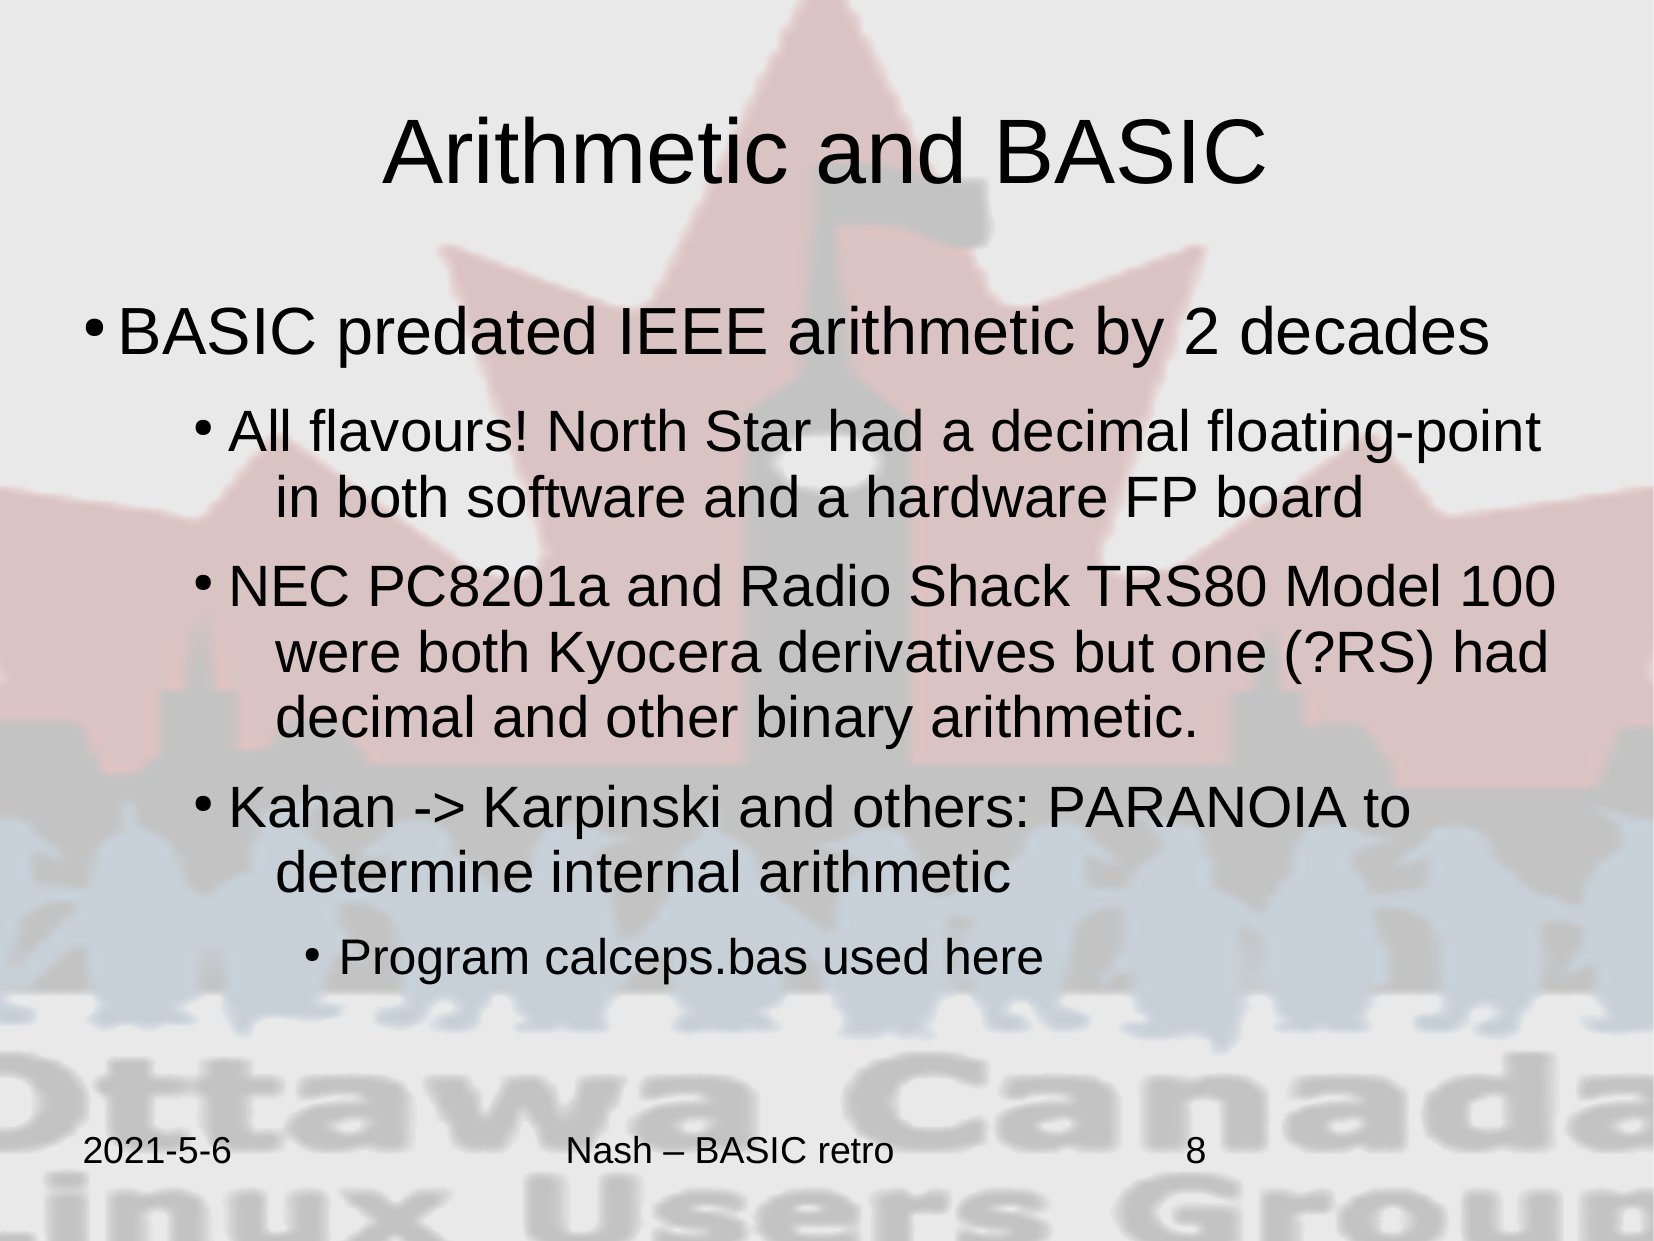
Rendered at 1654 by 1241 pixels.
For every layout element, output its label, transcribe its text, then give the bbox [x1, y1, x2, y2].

title Arithmetic and BASIC [82, 49, 1570, 256]
list BASIC predated IEEE arithmetic by 2 decades All flavours! North Star had a decimal floating-point in both software and a hardware FP board NEC PC8201a and Radio Shack TRS80 Model 100 were both Kyocera derivatives but one (?RS) had decimal and other binary arithmetic. Kahan -> Karpinski and others: PARANOIA to determine internal arithmetic Program calceps.bas used here [82, 290, 1570, 1009]
picture [0, 0, 1654, 1241]
